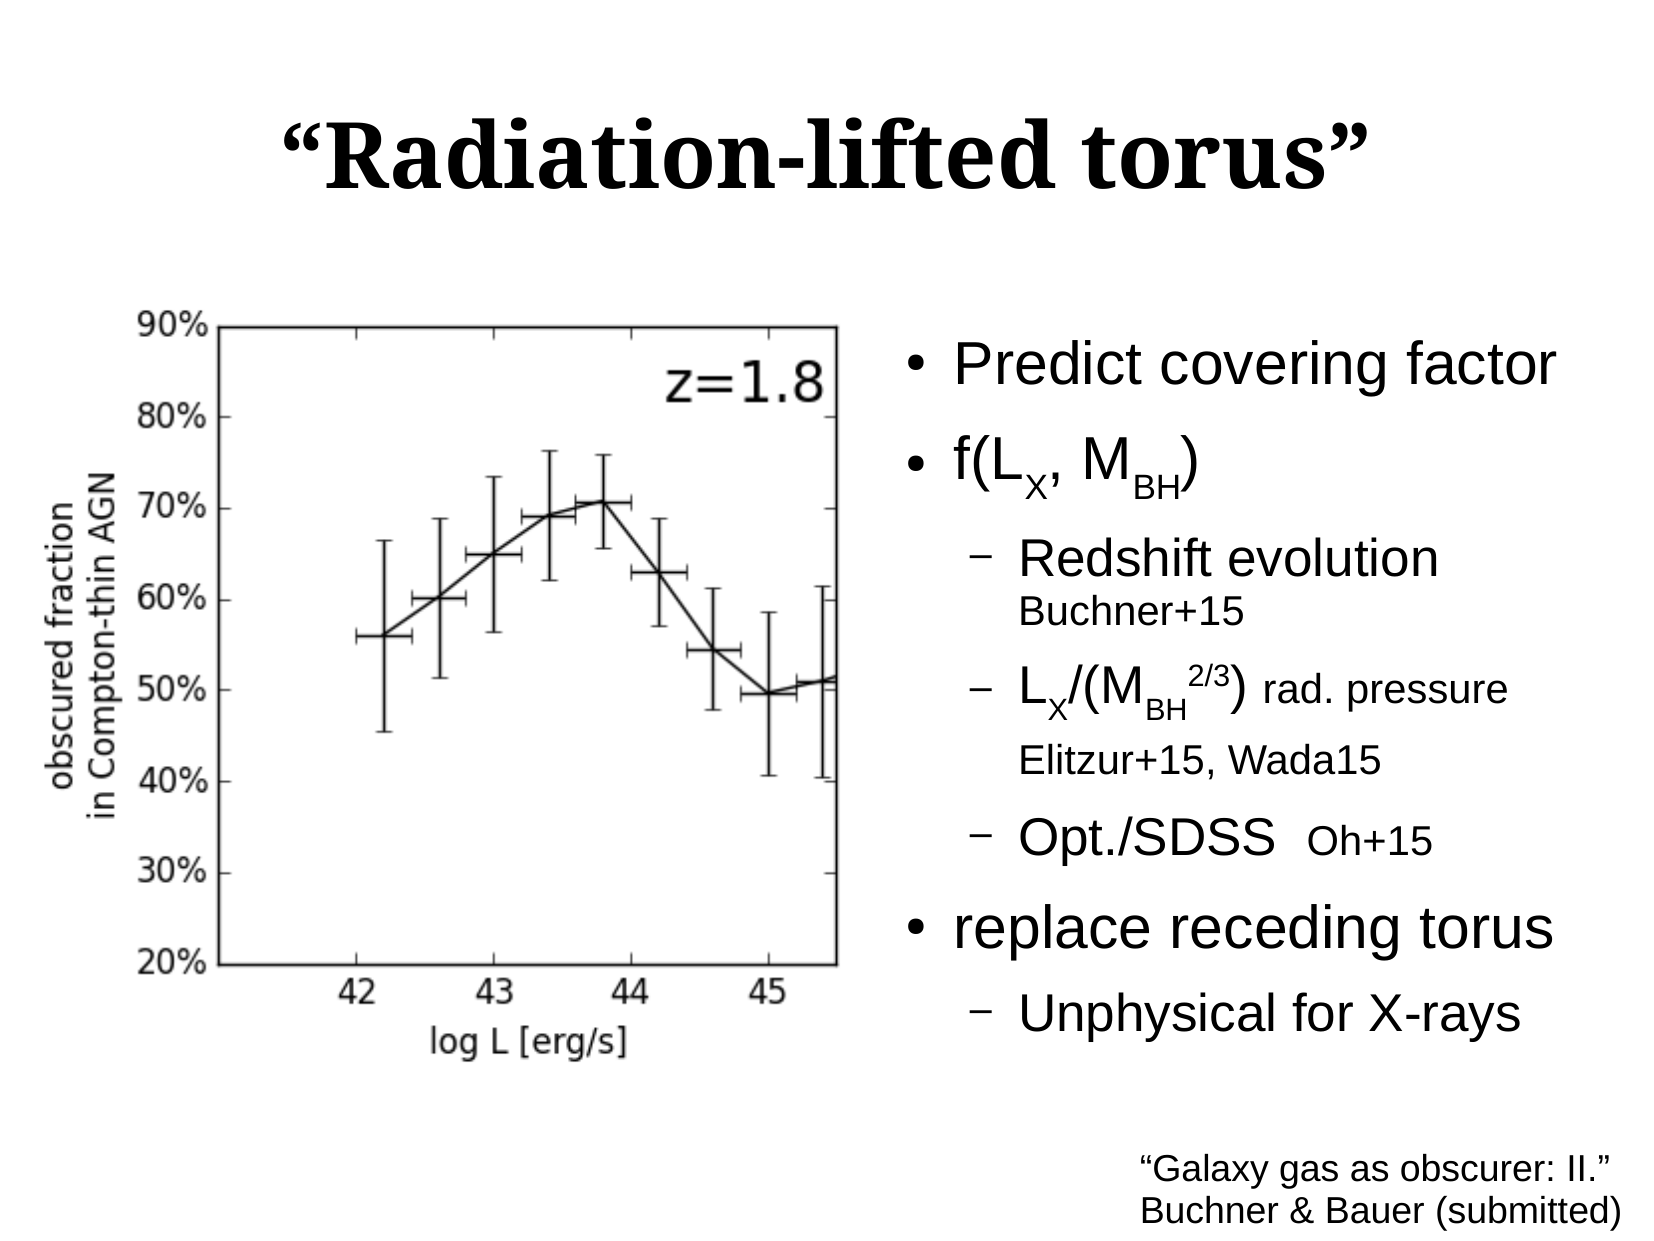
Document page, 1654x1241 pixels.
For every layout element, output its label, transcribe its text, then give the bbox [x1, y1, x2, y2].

title “Radiation-lifted torus” [82, 49, 1571, 257]
picture [27, 289, 856, 1081]
list Predict covering factor f(LX, MBH) Redshift evolution Buchner+15 LX/(MBH2/3) rad. pressure Elitzur+15, Wada15 Opt./SDSS Oh+15 replace receding torus Unphysical for X-rays [889, 330, 1636, 1050]
text_box “Galaxy gas as obscurer: II.” Buchner & Bauer (submitted) [1125, 1140, 1646, 1240]
